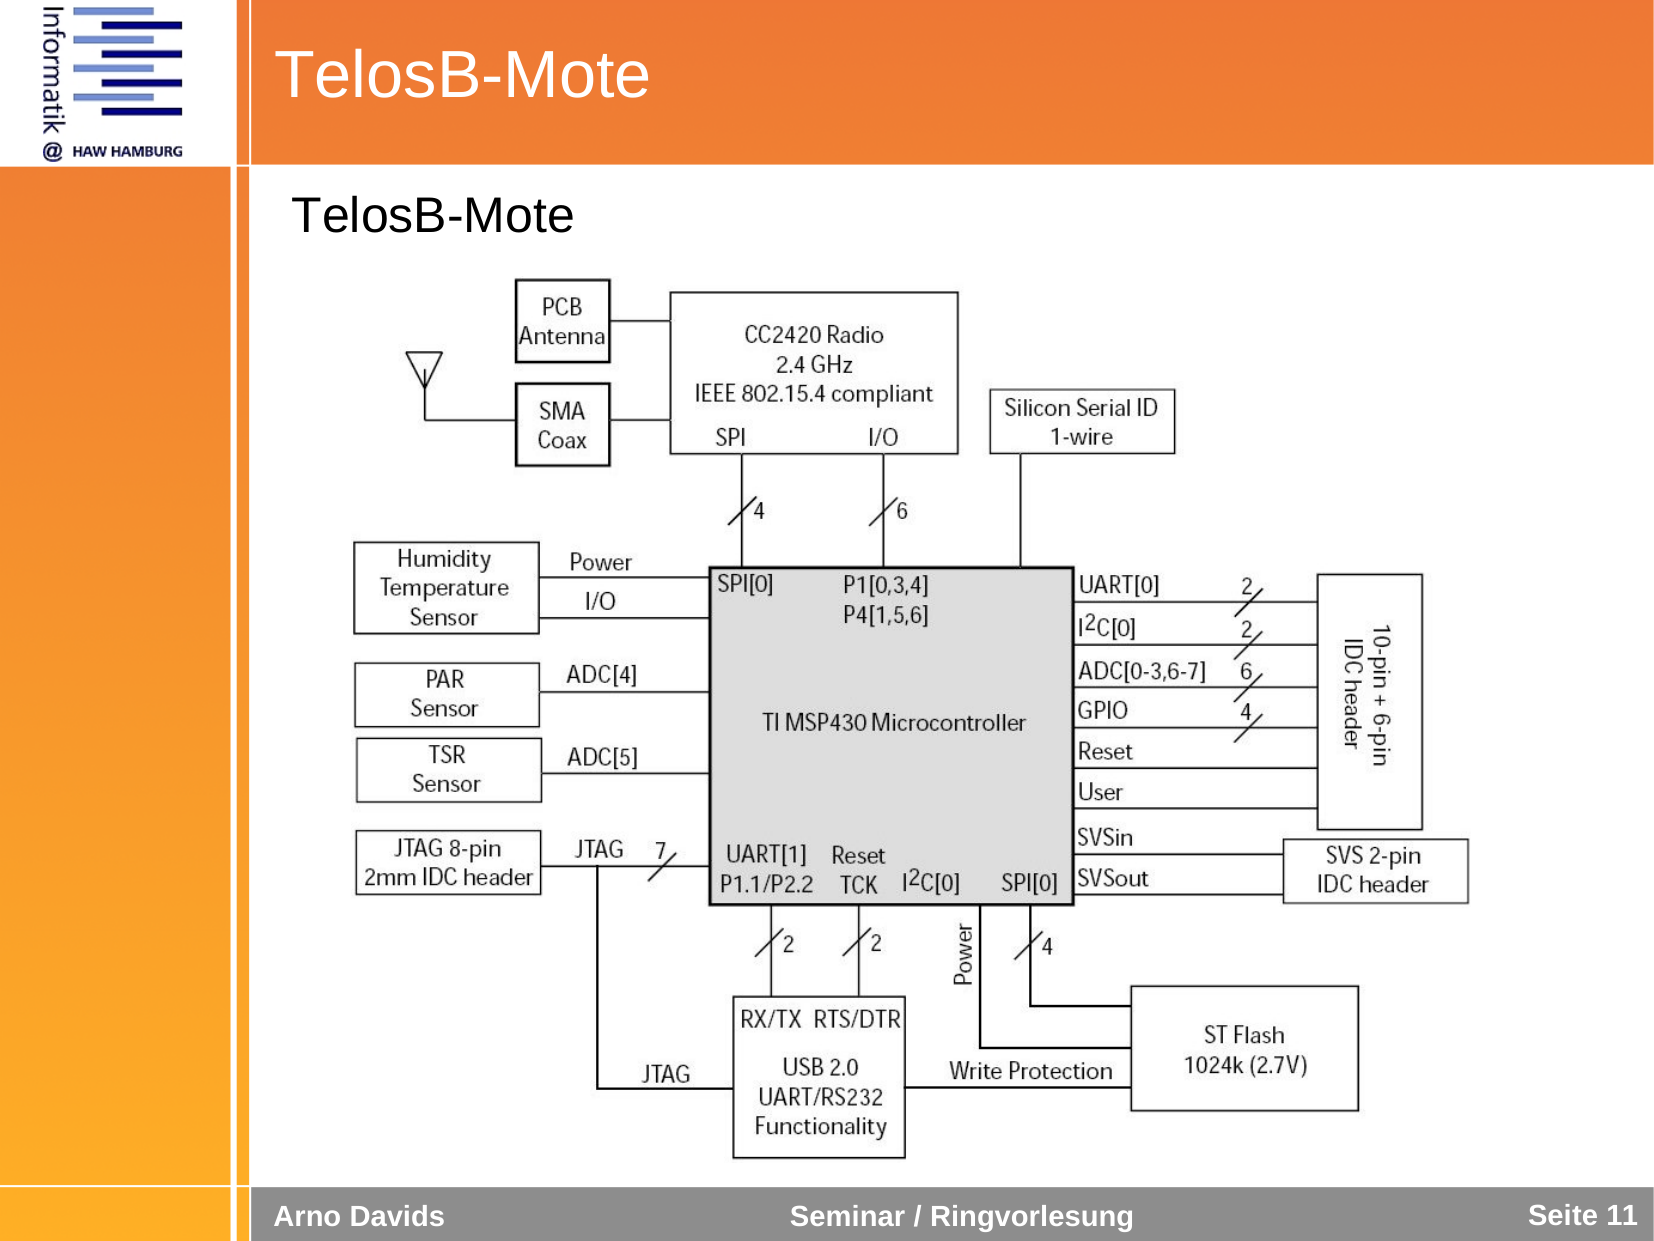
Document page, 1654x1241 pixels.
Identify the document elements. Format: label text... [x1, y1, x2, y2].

list TelosB-Mote [274, 187, 1576, 1175]
title TelosB-Mote [274, 11, 1651, 137]
picture [43, 5, 186, 162]
picture [0, 0, 1654, 1241]
